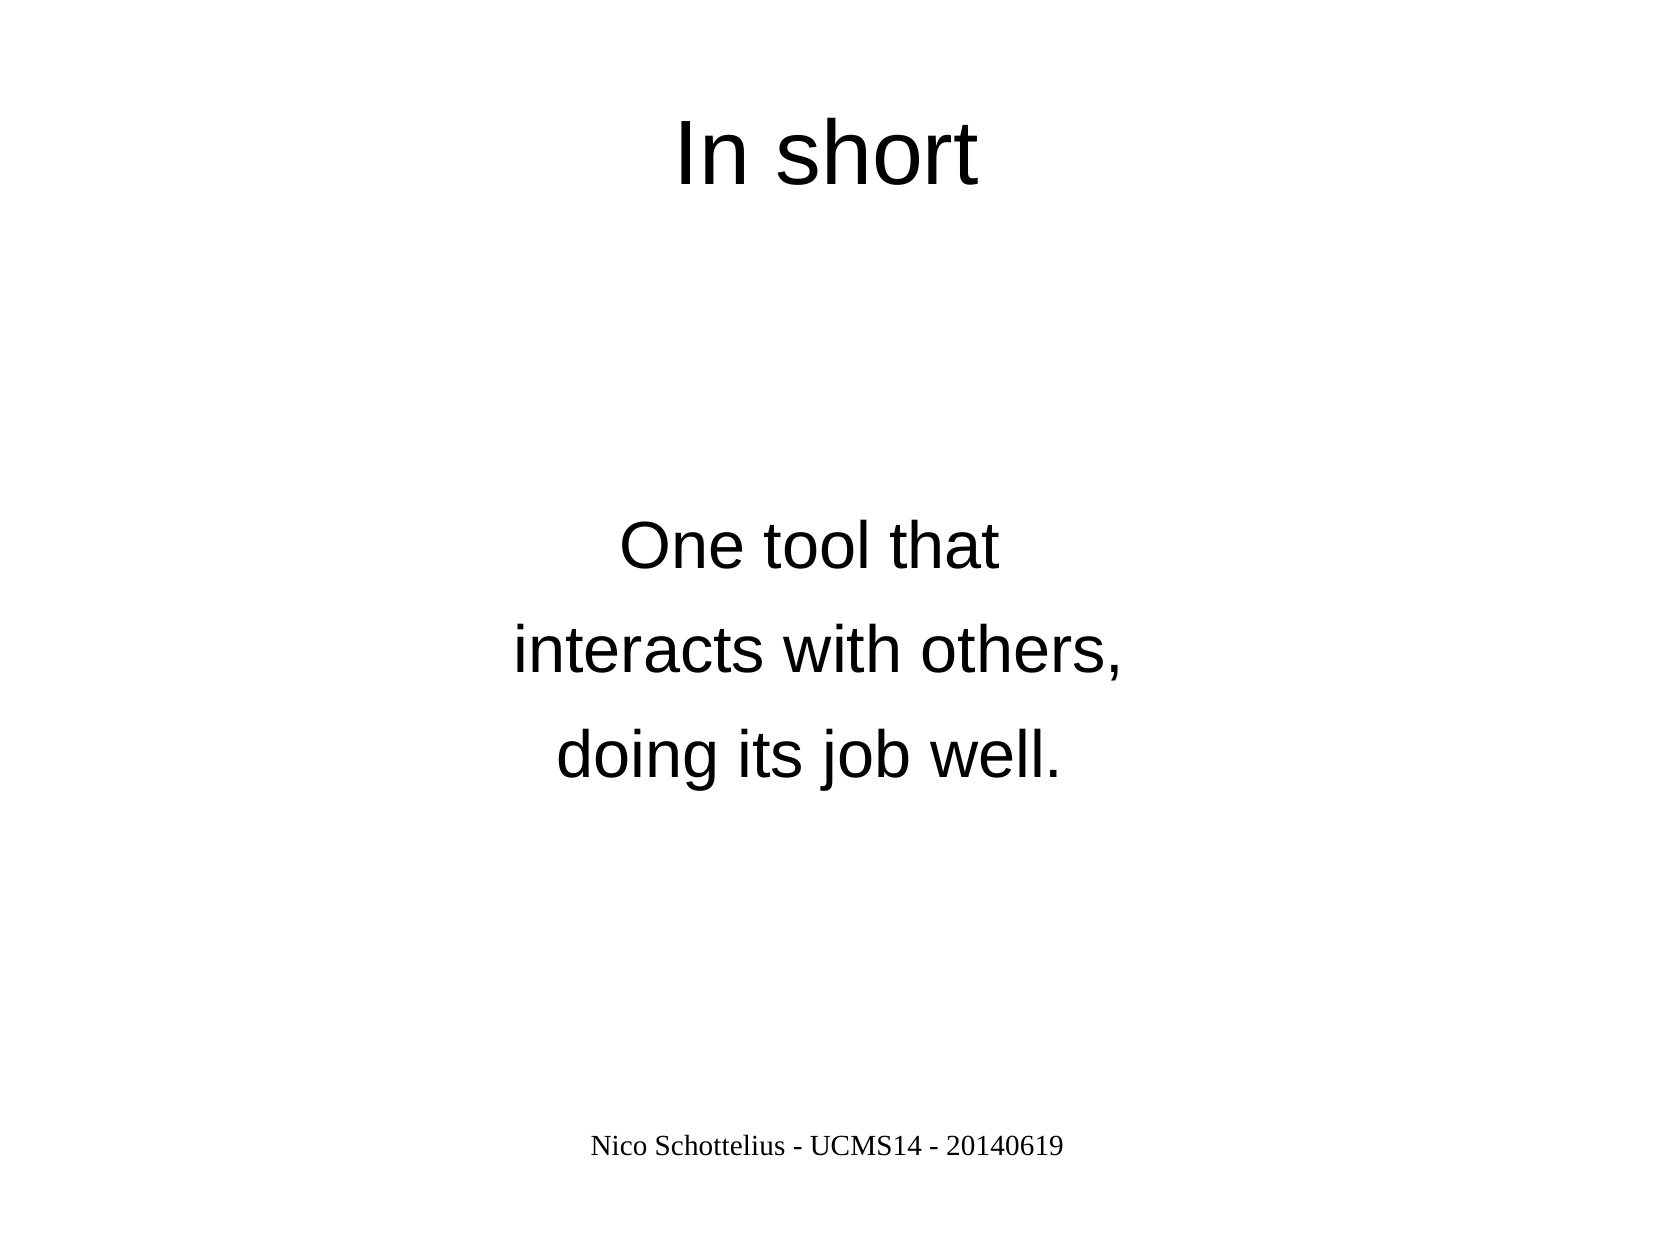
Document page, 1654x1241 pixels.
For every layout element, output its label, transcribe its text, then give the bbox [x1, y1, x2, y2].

title In short [82, 49, 1571, 257]
list One tool that interacts with others, doing its job well. [82, 290, 1538, 1010]
